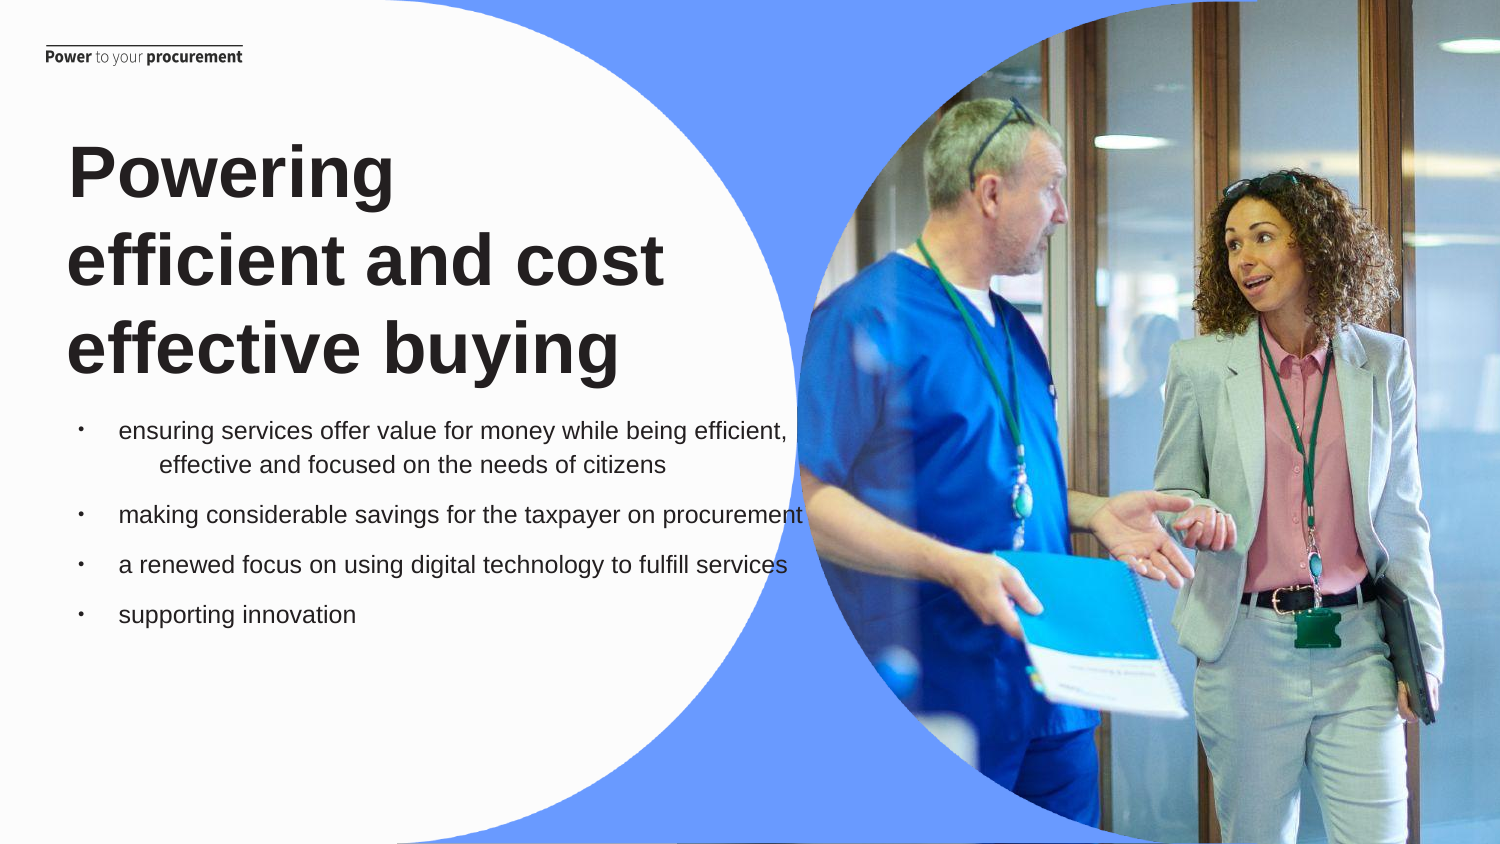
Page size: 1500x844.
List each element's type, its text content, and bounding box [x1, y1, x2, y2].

title Powering efficient and cost effective buying [66, 123, 691, 384]
title ensuring services offer value for money while being efficient, effective and focused on the needs of citizens making considerable savings for the taxpayer on procurement a renewed focus on using digital technology to fulfill services supporting innovation [46, 409, 807, 797]
